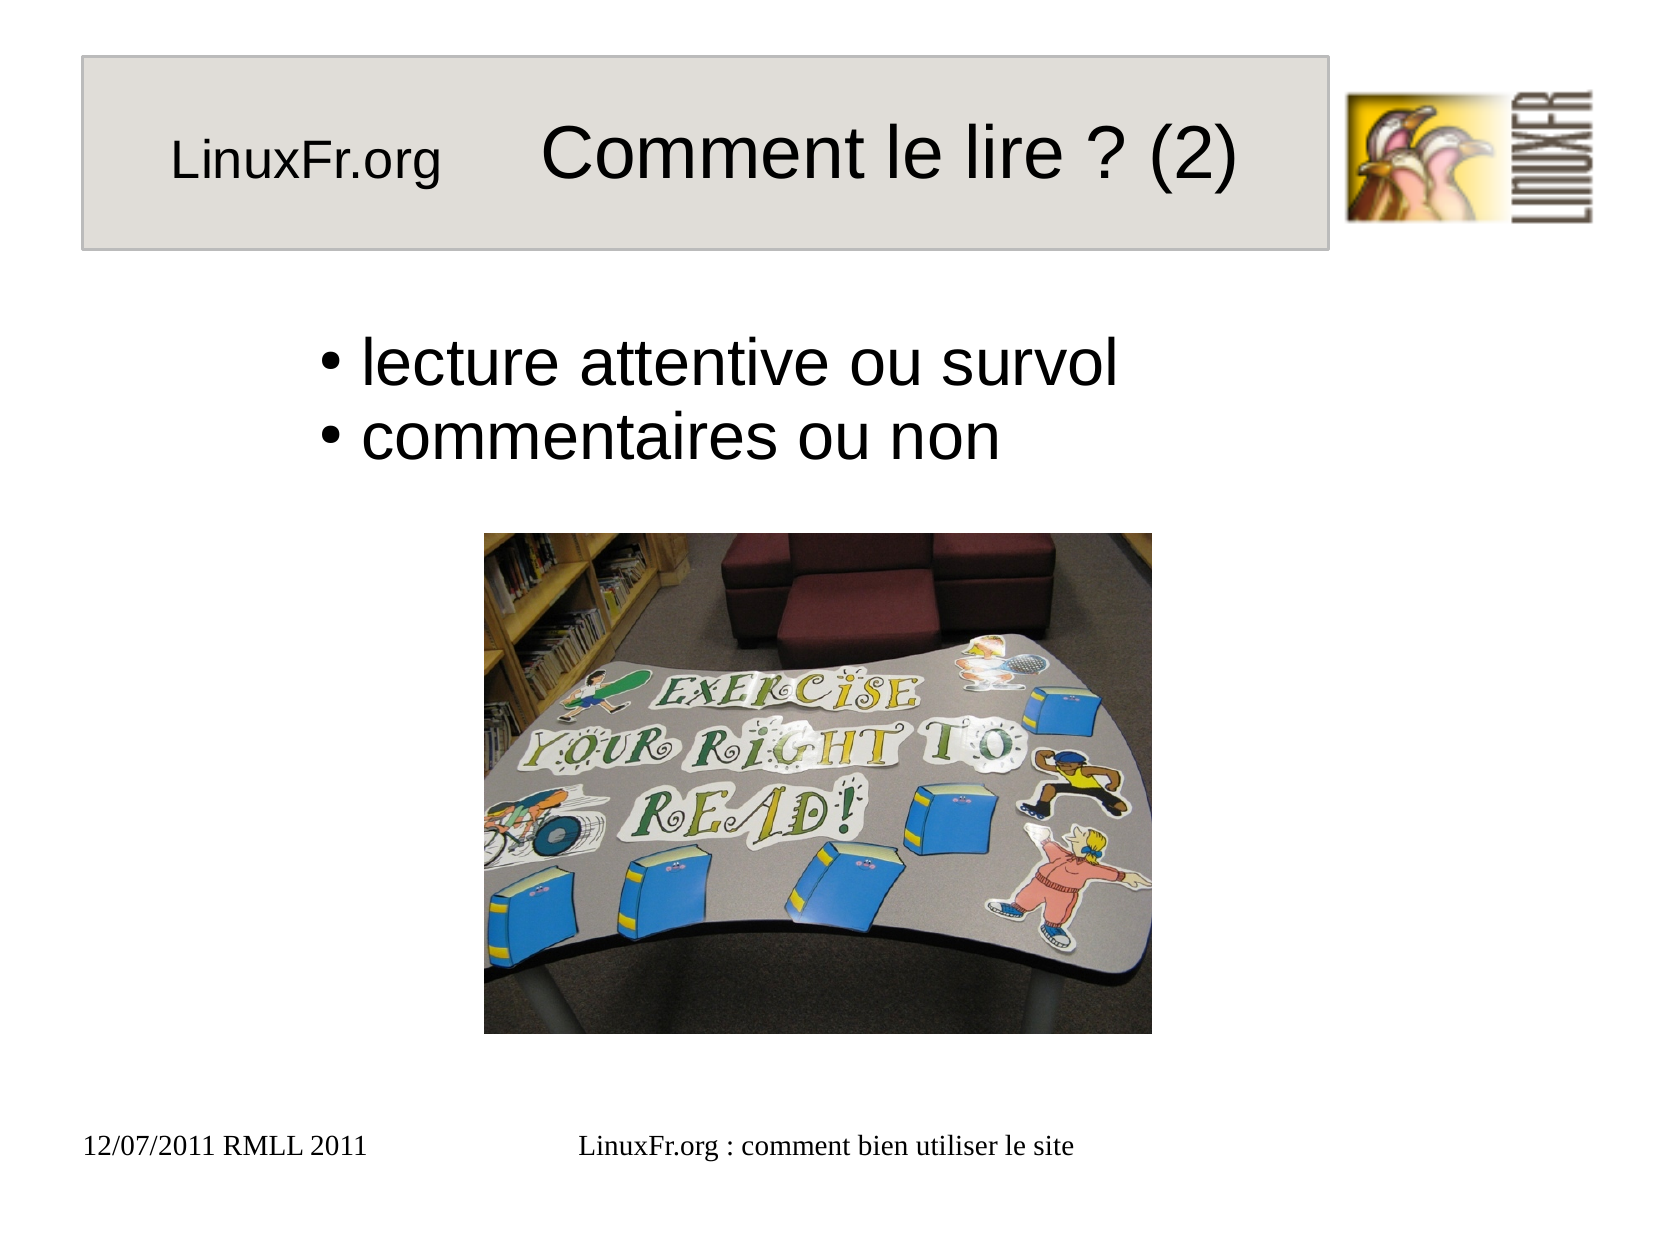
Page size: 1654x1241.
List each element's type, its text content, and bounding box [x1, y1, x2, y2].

title LinuxFr.org Comment le lire ? (2) [82, 56, 1329, 250]
picture [484, 533, 1152, 1034]
picture [1341, 88, 1601, 229]
subtitle lecture attentive ou survol commentaires ou non [318, 324, 1418, 491]
